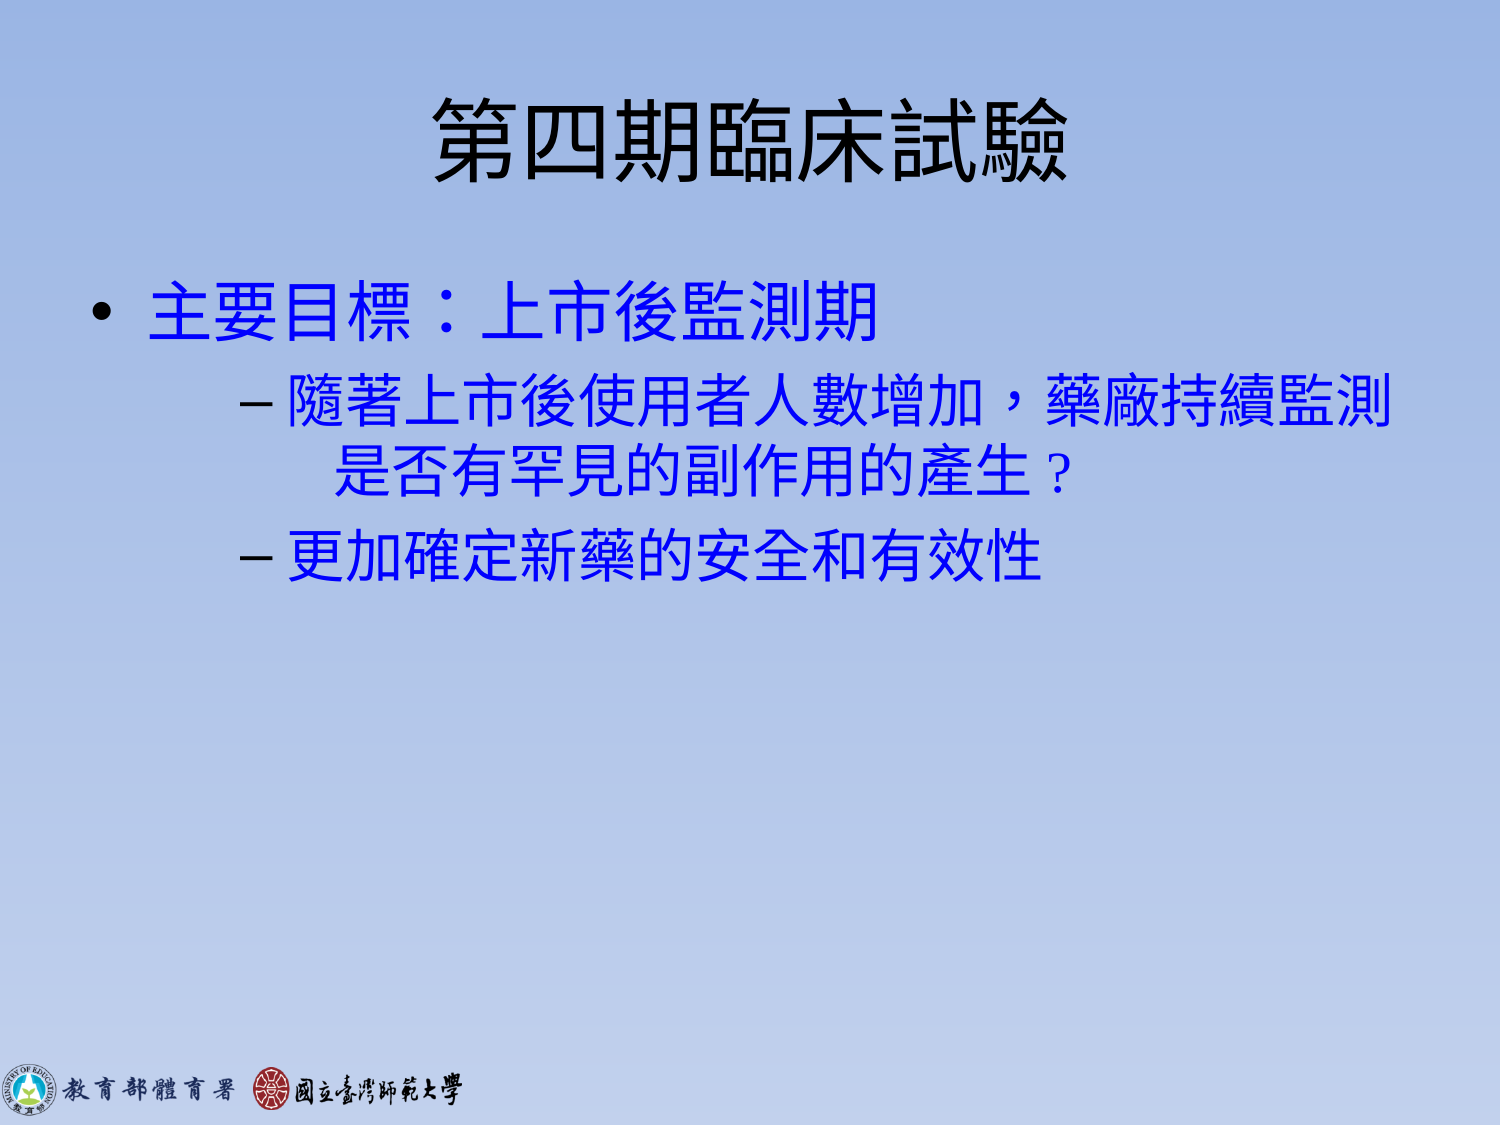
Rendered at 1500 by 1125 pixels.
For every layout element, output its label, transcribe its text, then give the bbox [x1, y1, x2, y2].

title 第四期臨床試驗 [75, 45, 1426, 233]
list 主要目標：上市後監測期 隨著上市後使用者人數增加，藥廠持續監測是否有罕見的副作用的產生? 更加確定新藥的安全和有效性 [75, 262, 1426, 1005]
